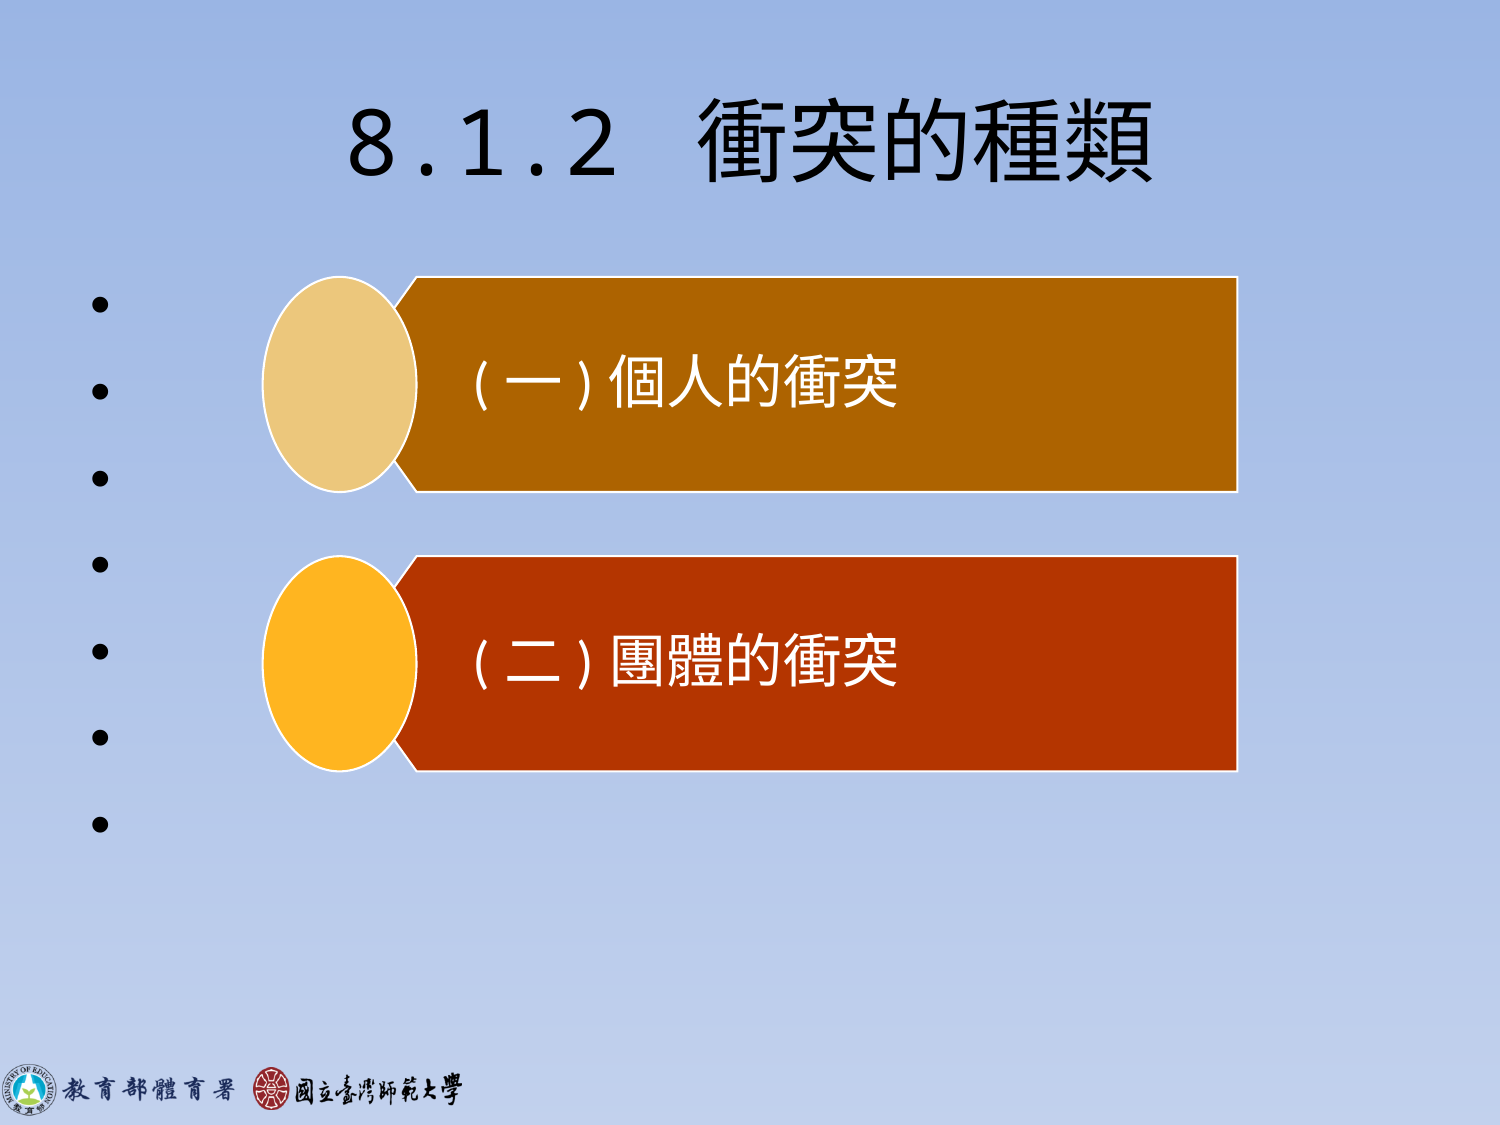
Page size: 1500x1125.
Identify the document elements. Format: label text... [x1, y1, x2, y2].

text_box (二)團體的衝突 [394, 556, 1238, 772]
list [75, 262, 1426, 1005]
title 8.1.2 衝突的種類 [75, 45, 1426, 233]
text_box [262, 556, 417, 772]
text_box [262, 276, 417, 493]
text_box (一)個人的衝突 [394, 276, 1238, 492]
